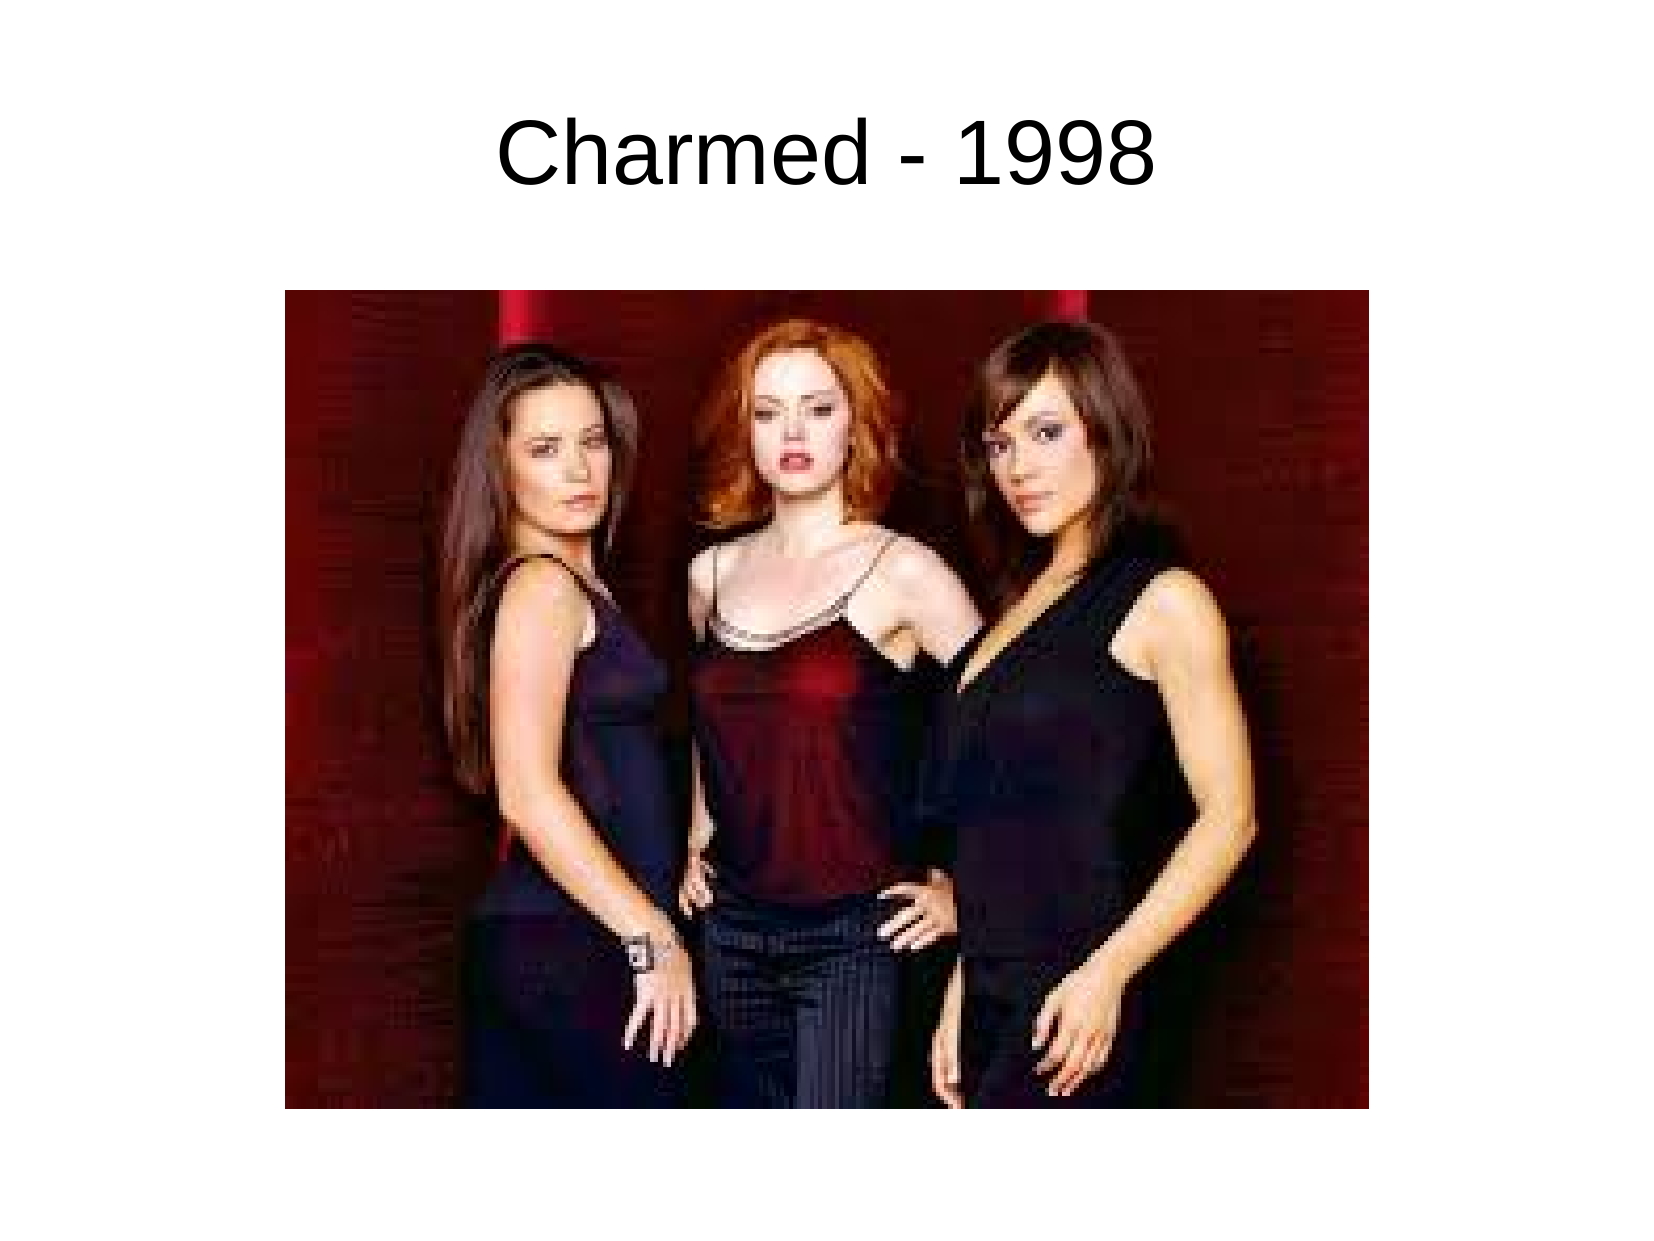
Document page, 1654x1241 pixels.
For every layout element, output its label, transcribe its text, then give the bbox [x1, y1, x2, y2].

picture [285, 290, 1369, 1109]
title Charmed - 1998 [82, 49, 1571, 257]
